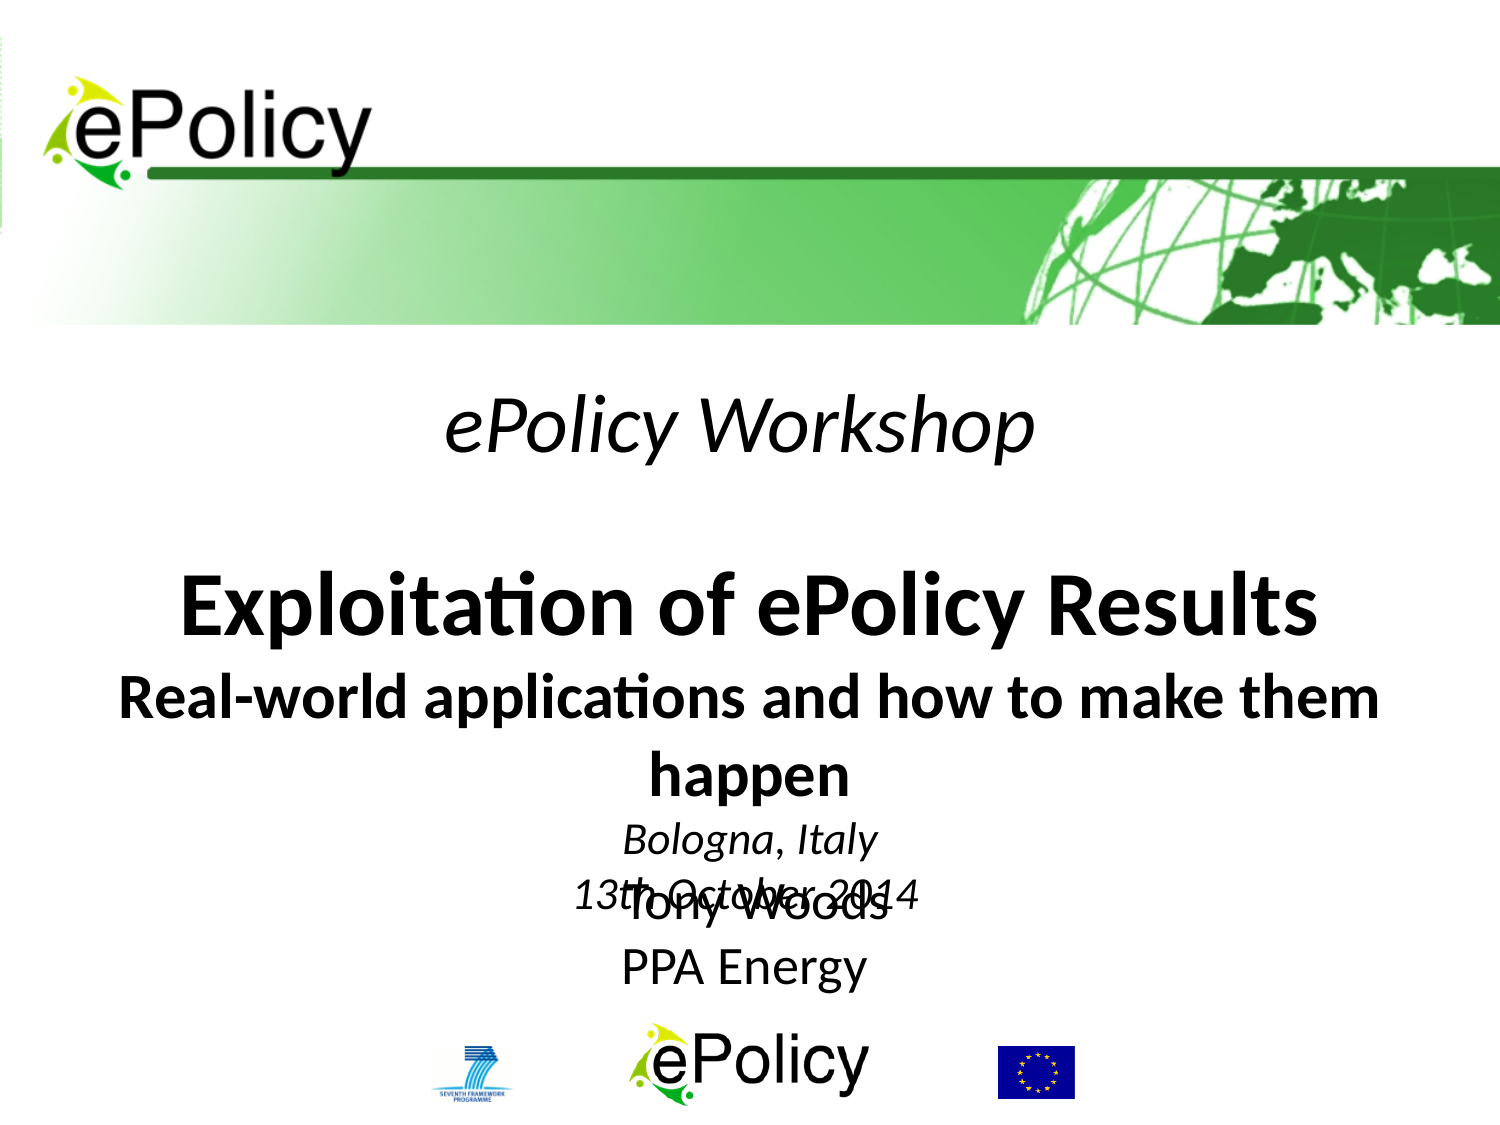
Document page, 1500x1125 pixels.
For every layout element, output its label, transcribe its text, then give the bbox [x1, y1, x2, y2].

title ePolicy Workshop Exploitation of ePolicy Results Real-world applications and how to make them happen Bologna, Italy 13th October 2014 [0, 361, 1500, 823]
picture [709, 852, 719, 857]
picture [823, 982, 837, 990]
subtitle Tony Woods PPA Energy [231, 857, 1282, 976]
picture [709, 823, 1074, 857]
picture [711, 835, 720, 844]
picture [629, 976, 1074, 1125]
picture [709, 845, 717, 850]
picture [0, 0, 1500, 361]
picture [431, 1046, 514, 1102]
